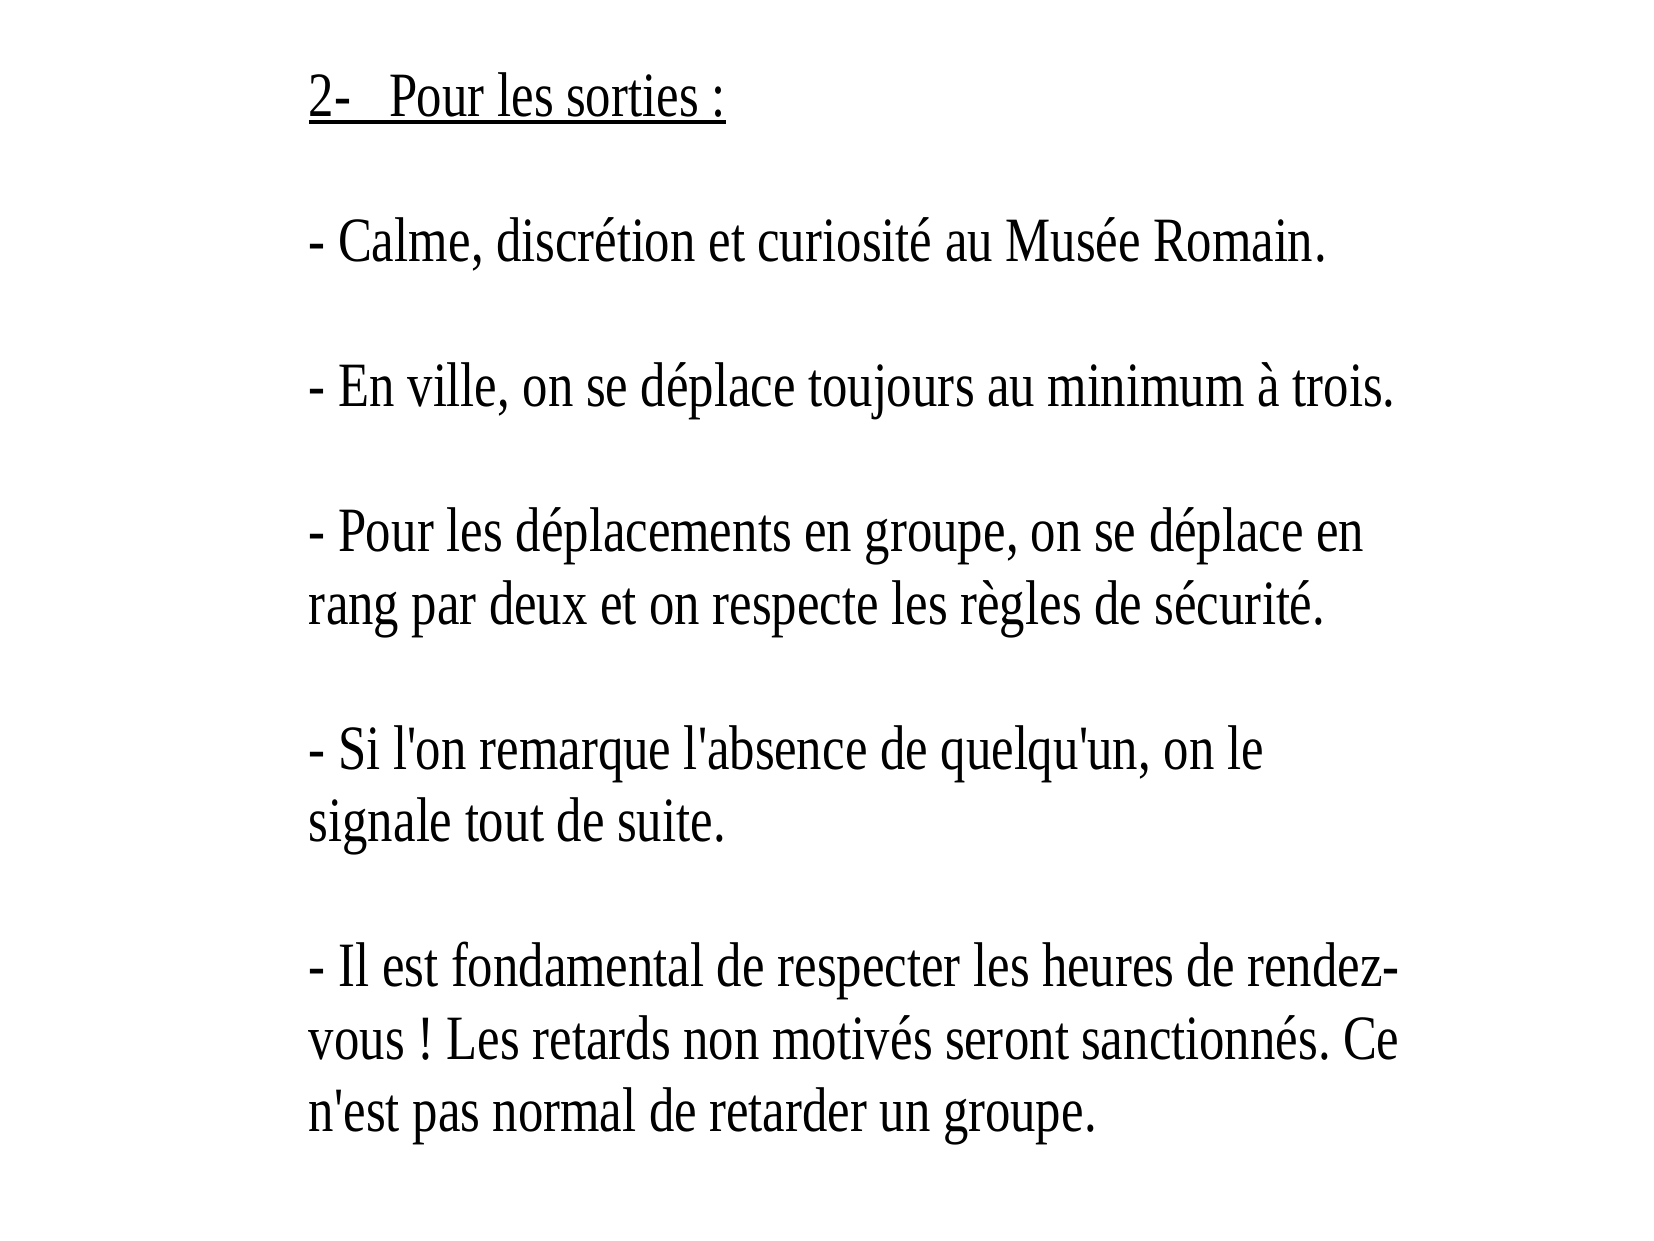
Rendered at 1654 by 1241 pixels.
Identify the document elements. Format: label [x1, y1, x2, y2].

chart [176, 0, 1504, 1192]
